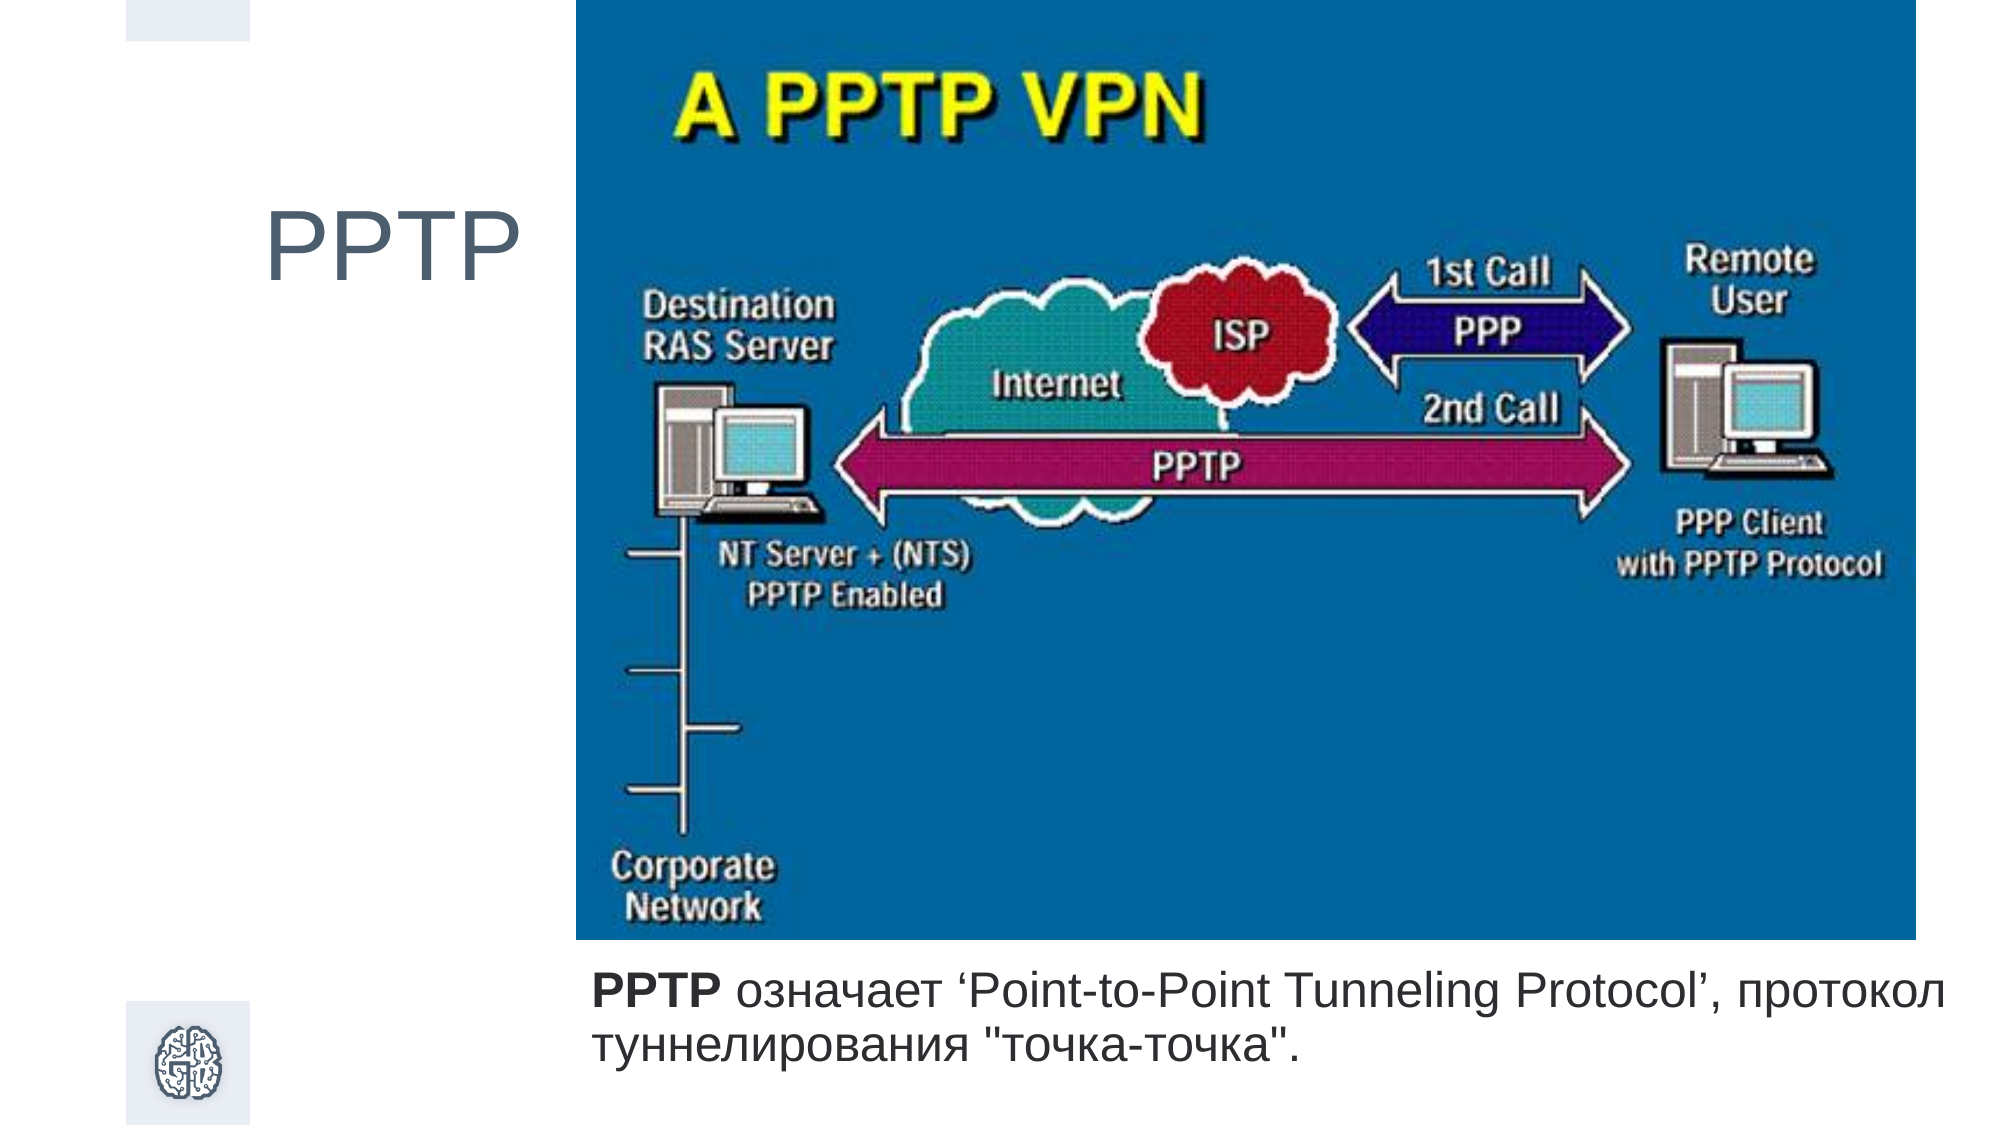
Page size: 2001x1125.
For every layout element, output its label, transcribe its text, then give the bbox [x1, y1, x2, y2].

picture [576, 0, 1916, 940]
picture [144, 1016, 232, 1110]
list PPTP означает ‘Point-to-Point Tunneling Protocol’, протокол туннелирования "точка-точка". [576, 987, 2000, 1125]
title PPTP [248, 124, 576, 372]
